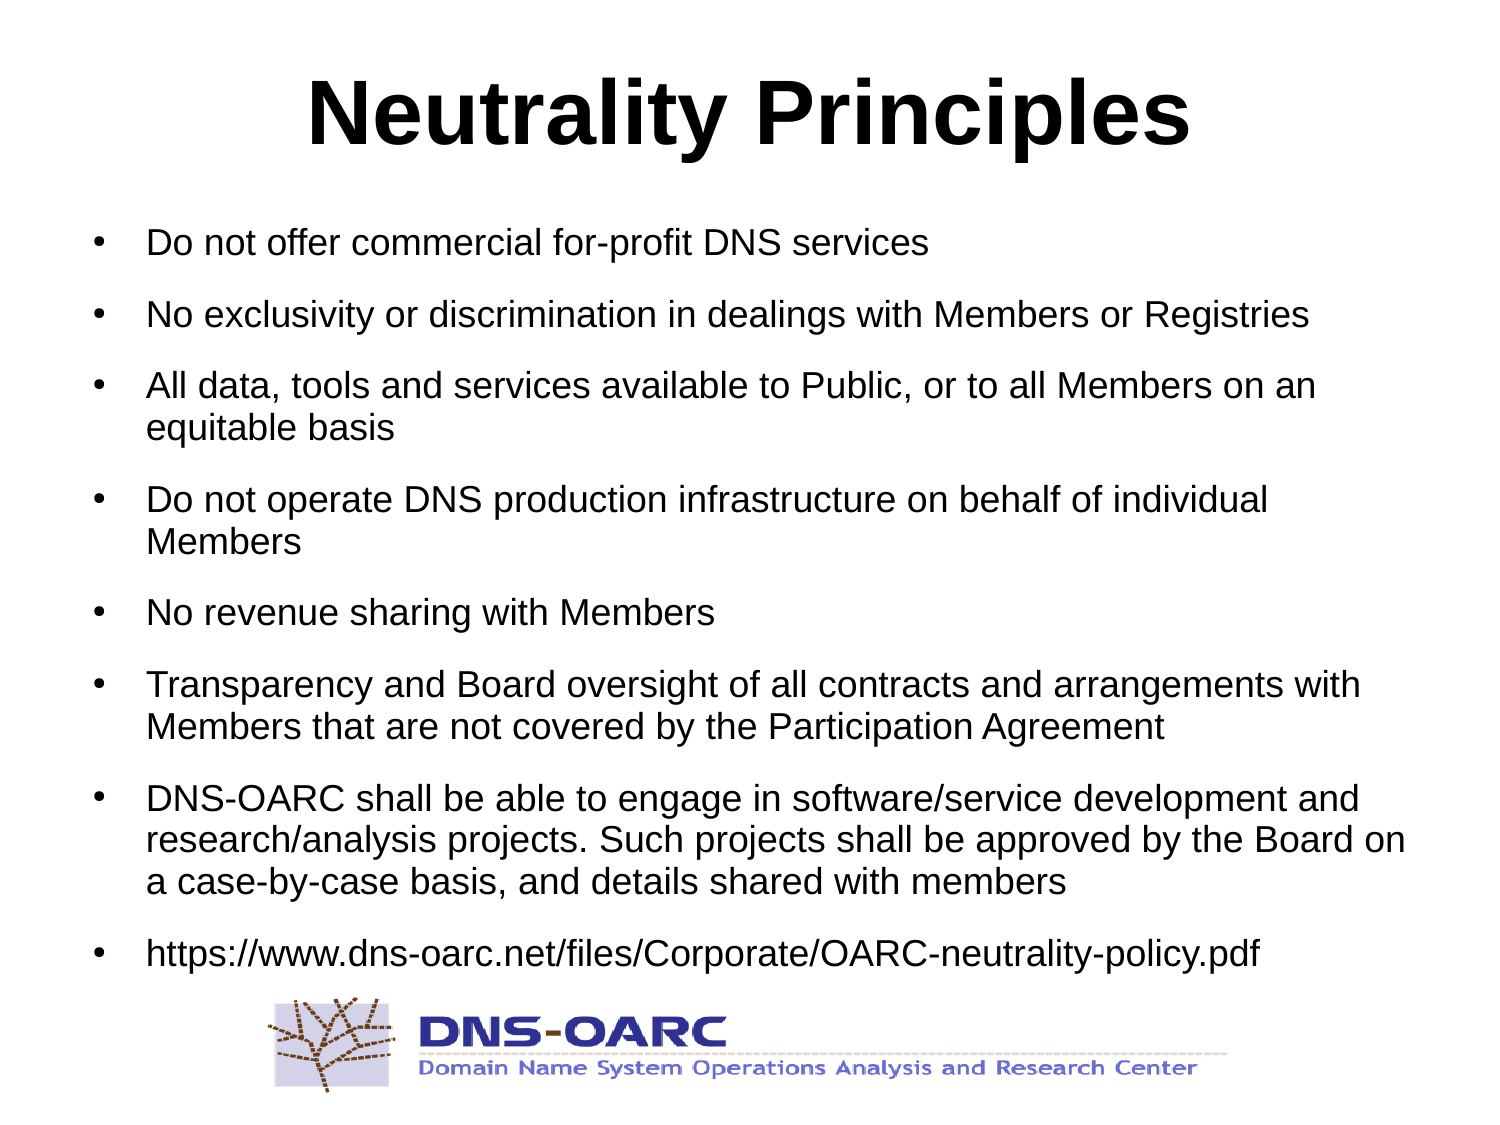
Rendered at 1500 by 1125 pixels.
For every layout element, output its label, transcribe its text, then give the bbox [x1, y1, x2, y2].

list Do not offer commercial for-profit DNS services No exclusivity or discrimination in dealings with Members or Registries All data, tools and services available to Public, or to all Members on an equitable basis Do not operate DNS production infrastructure on behalf of individual Members No revenue sharing with Members Transparency and Board oversight of all contracts and arrangements with Members that are not covered by the Participation Agreement DNS-OARC shall be able to engage in software/service development and research/analysis projects. Such projects shall be approved by the Board on a case-by-case basis, and details shared with members https://www.dns-oarc.net/files/Corporate/OARC-neutrality-policy.pdf [75, 221, 1425, 875]
picture [214, 991, 1259, 1099]
title Neutrality Principles [75, 44, 1425, 180]
